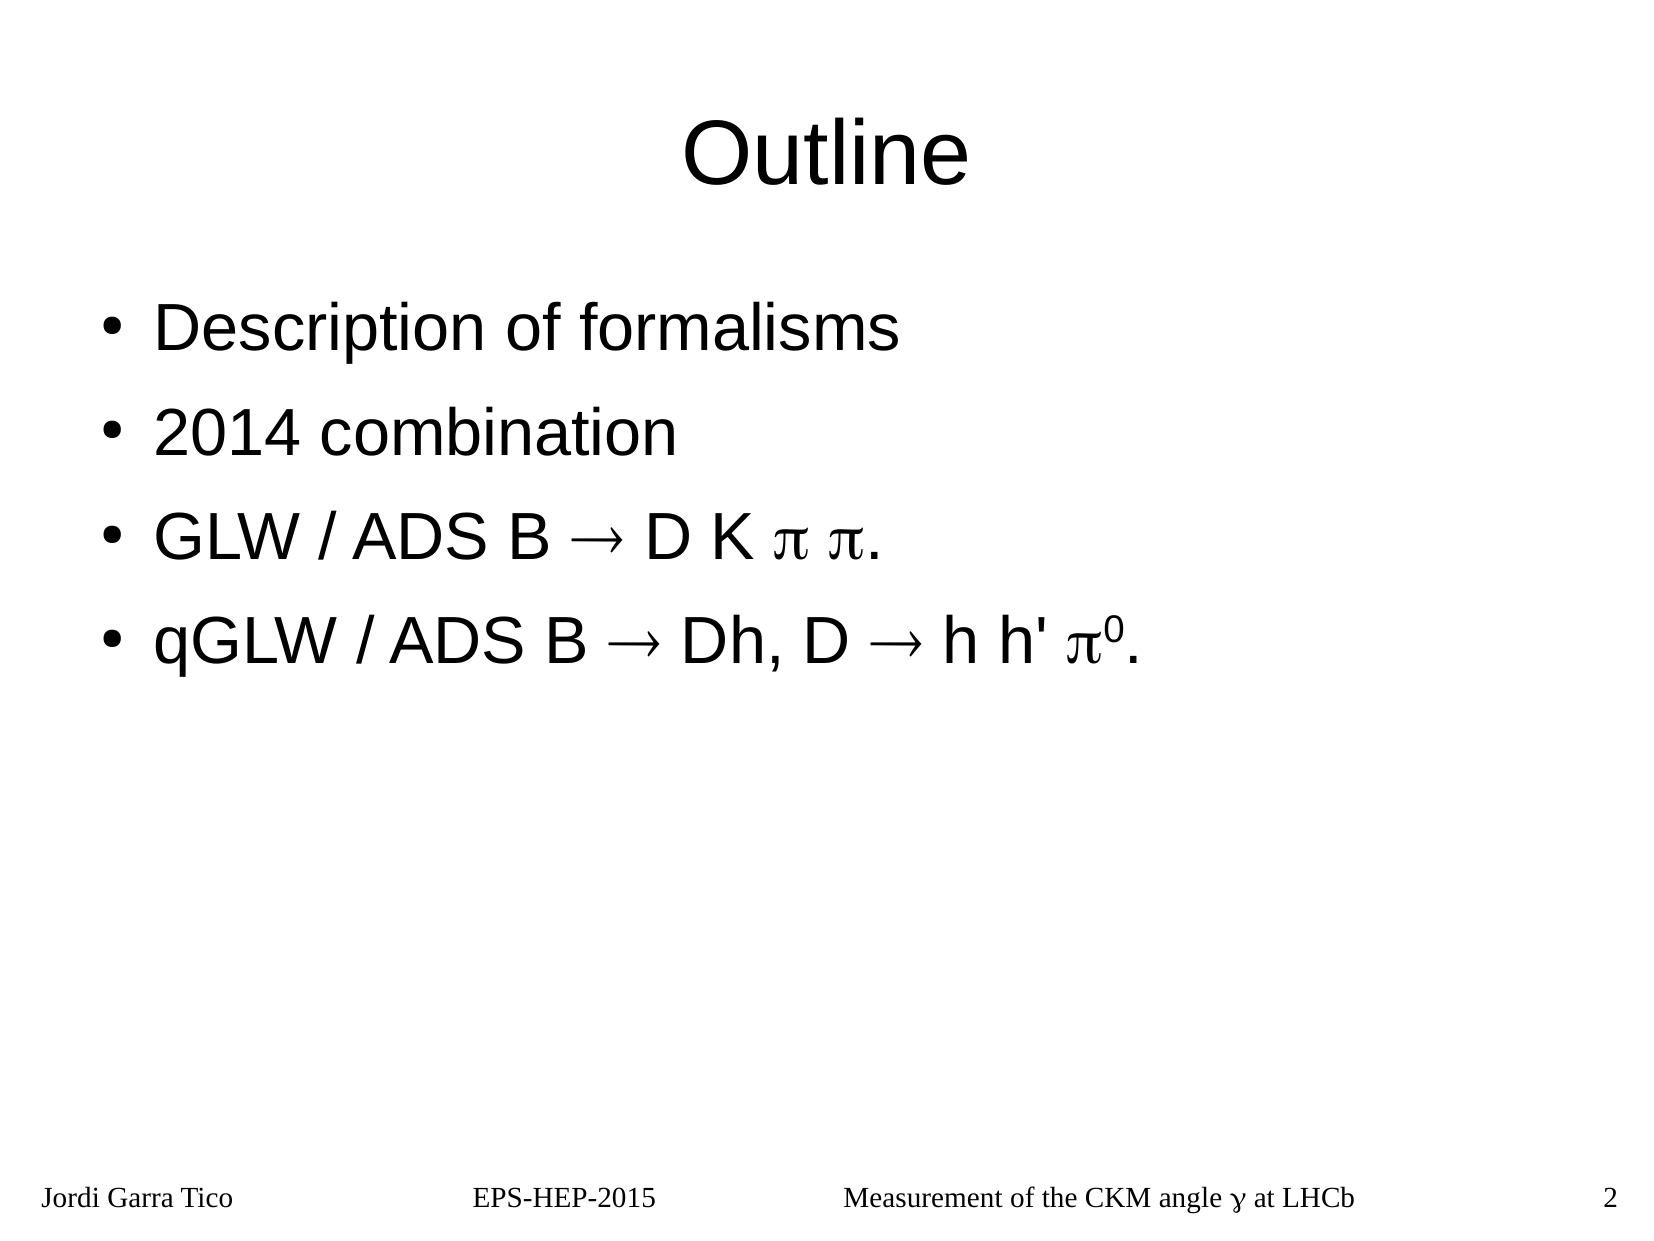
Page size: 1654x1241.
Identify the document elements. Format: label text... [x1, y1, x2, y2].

list Description of formalisms 2014 combination GLW / ADS B ® D K p p. qGLW / ADS B ® Dh, D ® h h' p0. [82, 290, 1538, 1010]
title Outline [82, 49, 1571, 257]
